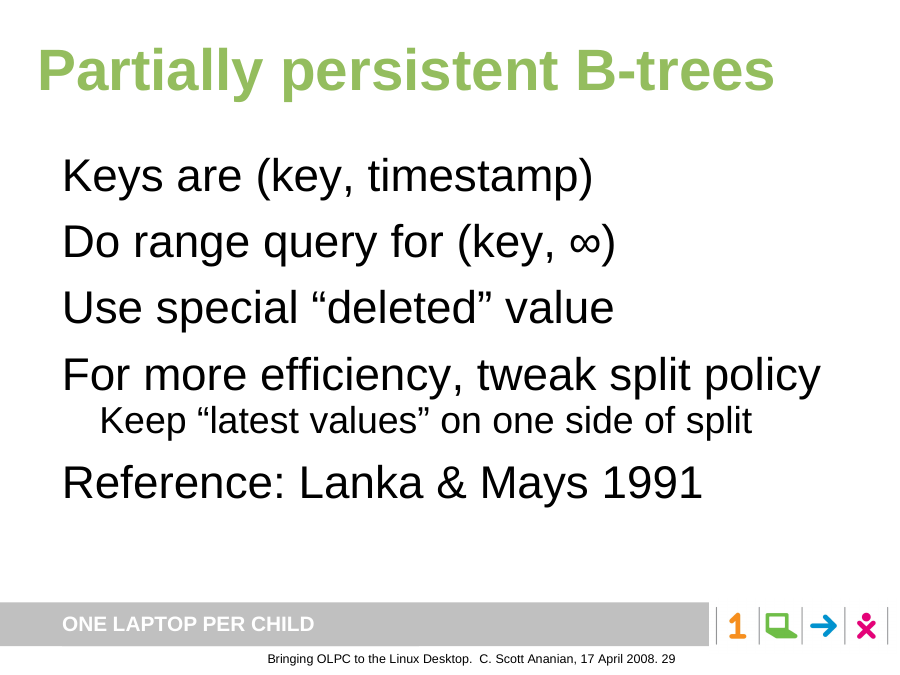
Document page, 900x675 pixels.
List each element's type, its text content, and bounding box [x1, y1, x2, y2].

list Keys are (key, timestamp) Do range query for (key, ∞) Use special “deleted” value For more efficiency, tweak split policy Keep “latest values” on one side of split Reference: Lanka & Mays 1991 [61, 150, 844, 675]
picture [844, 598, 897, 654]
title Partially persistent B-trees [37, 37, 856, 211]
